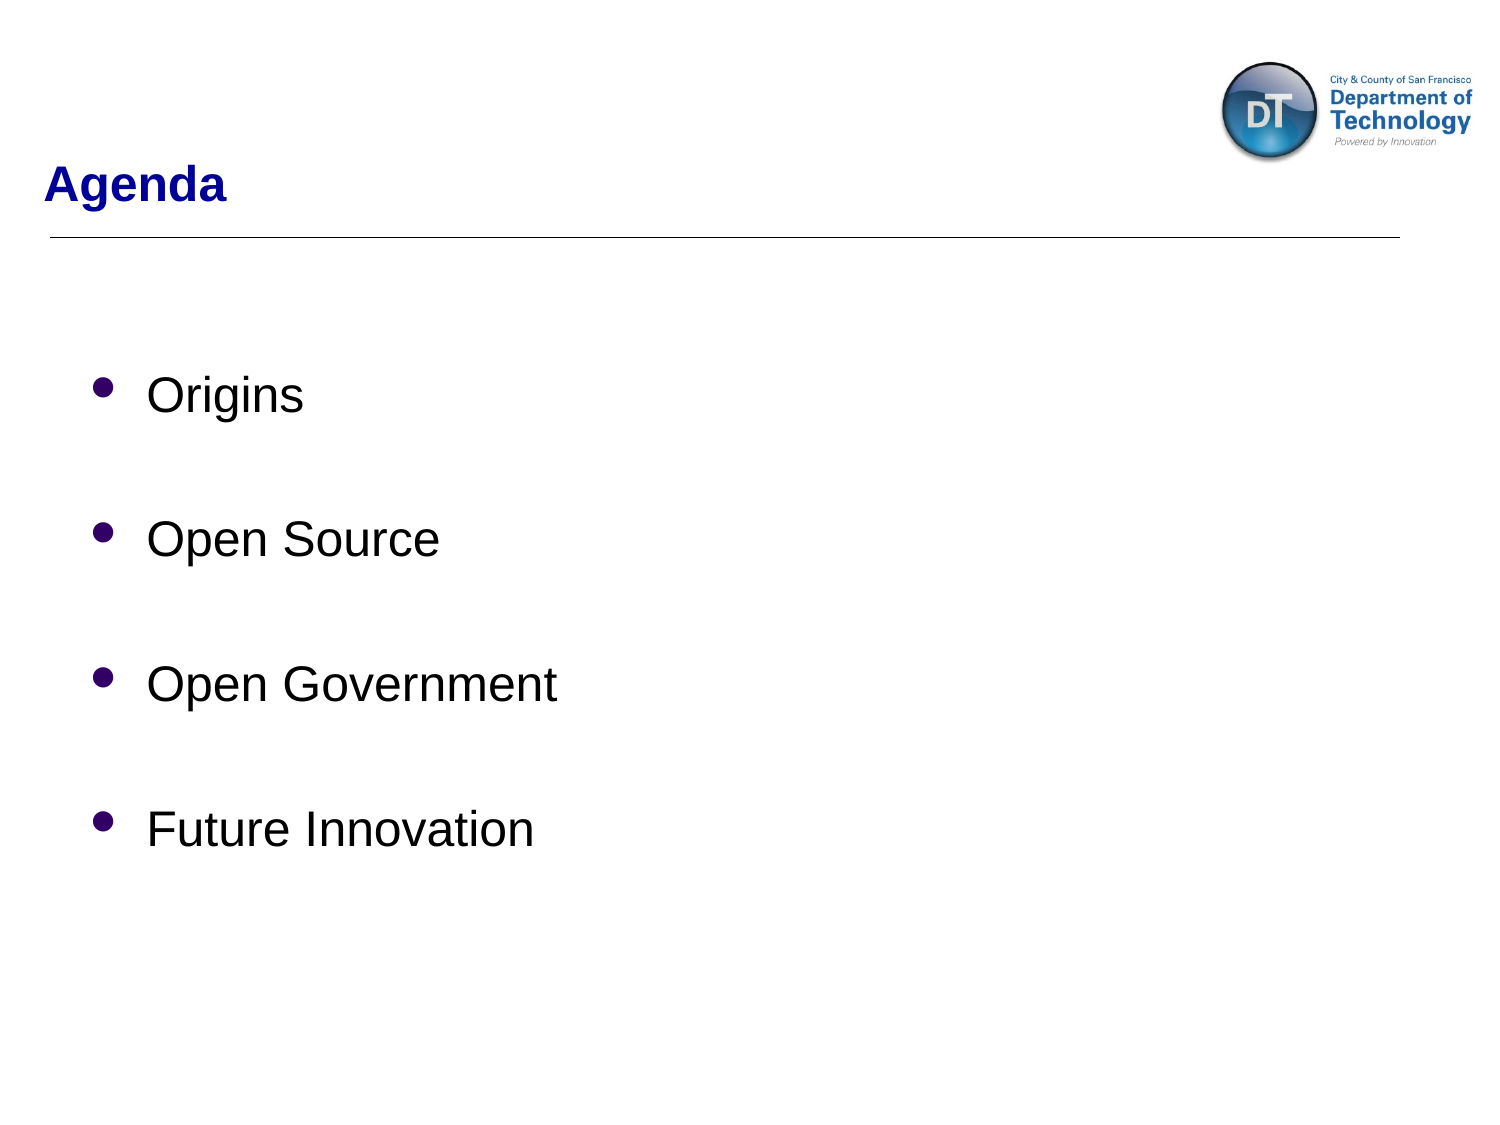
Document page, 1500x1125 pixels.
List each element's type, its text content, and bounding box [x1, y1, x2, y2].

list Origins Open Source Open Government Future Innovation [75, 282, 1426, 1006]
picture [1216, 59, 1477, 167]
title Agenda [28, 117, 1104, 220]
